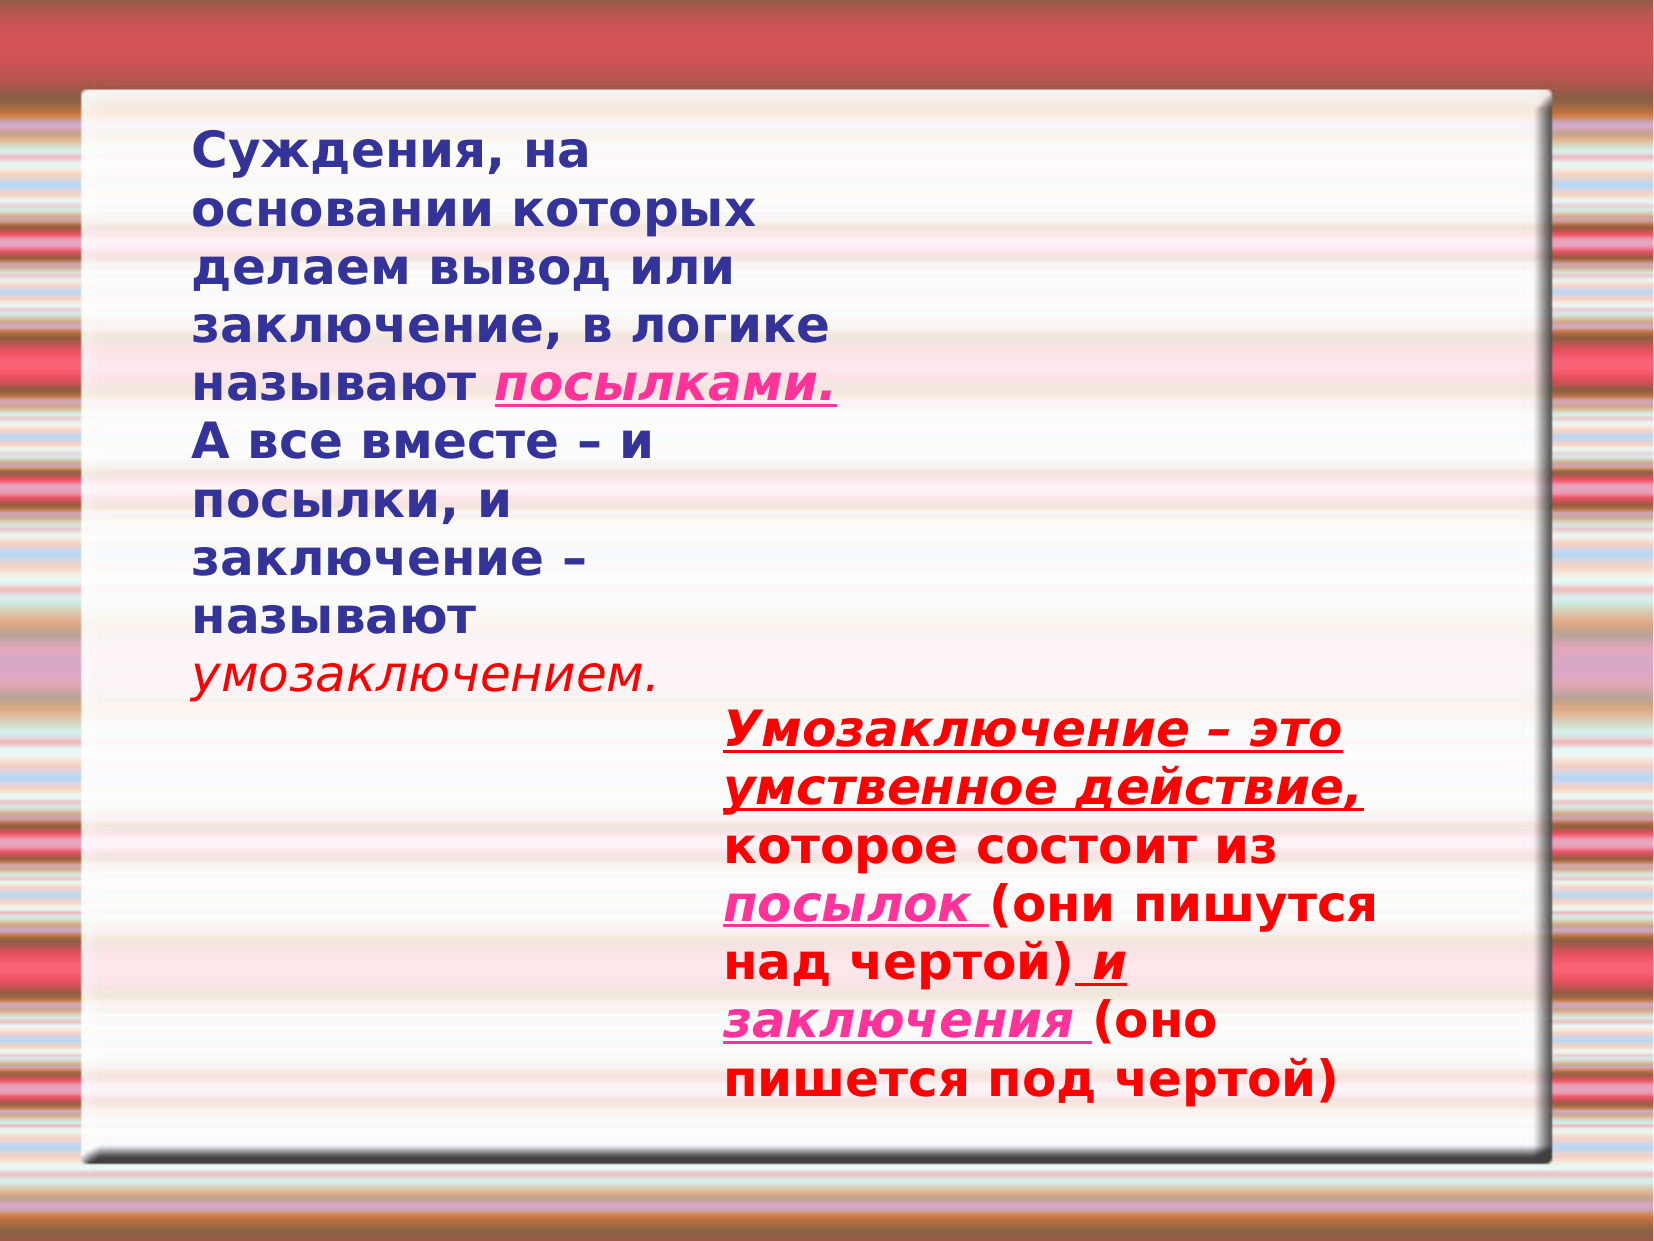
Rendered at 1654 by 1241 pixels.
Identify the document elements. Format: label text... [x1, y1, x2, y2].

text_box Умозаключение – это умственное действие, которое состоит из посылок (они пишутся над чертой) и заключения (оно пишется под чертой) [708, 692, 1441, 1116]
picture [0, 0, 1654, 1241]
text_box Суждения, на основании которых делаем вывод или заключение, в логике называют посылками. А все вместе – и посылки, и заключение – называют умозаключением. [176, 113, 898, 712]
